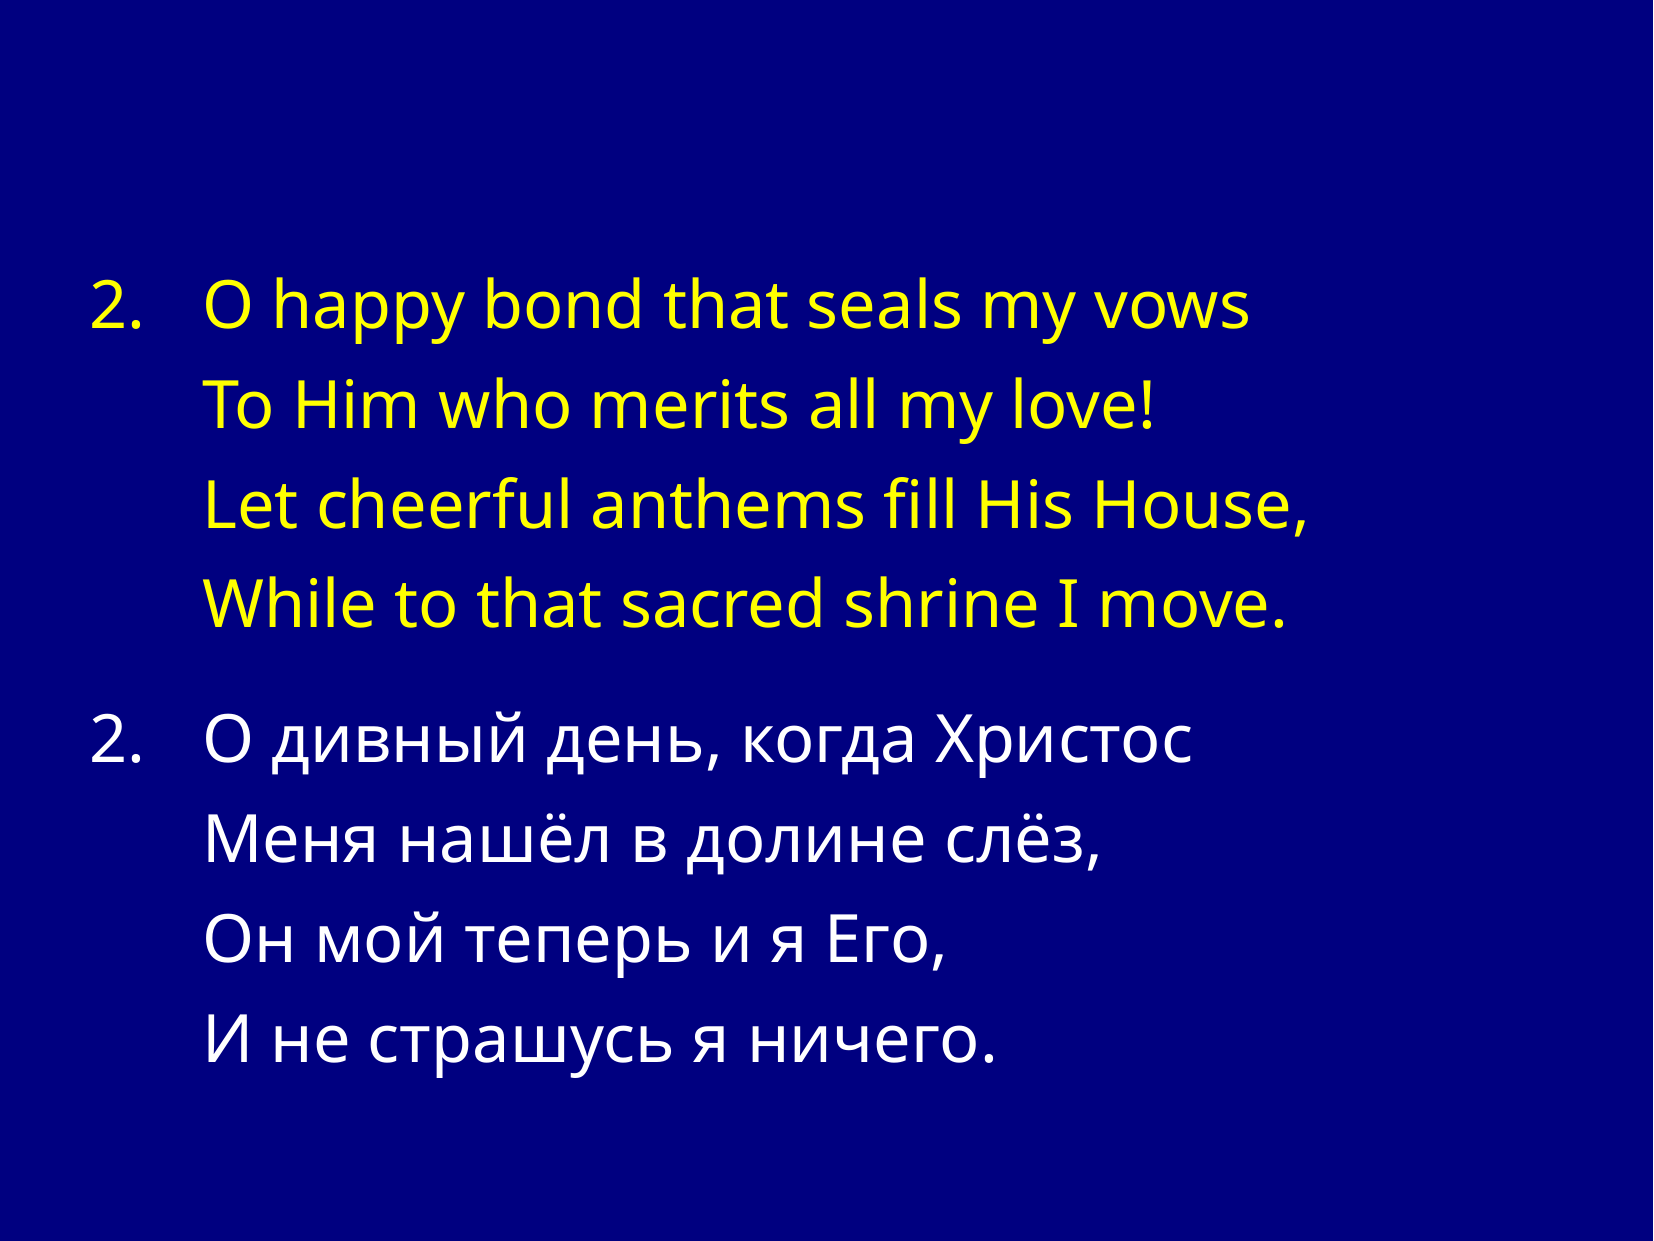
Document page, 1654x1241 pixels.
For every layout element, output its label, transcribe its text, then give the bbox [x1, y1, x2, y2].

text_box 2. О дивный день, когда Христос Меня нашёл в долине слёз, Он мой теперь и я Его, И не страшусь я ничего. [75, 675, 1576, 1163]
text_box 2. O happy bond that seals my vows To Him who merits all my love! Let cheerful anthems fill His House, While to that sacred shrine I move. [75, 150, 1576, 638]
